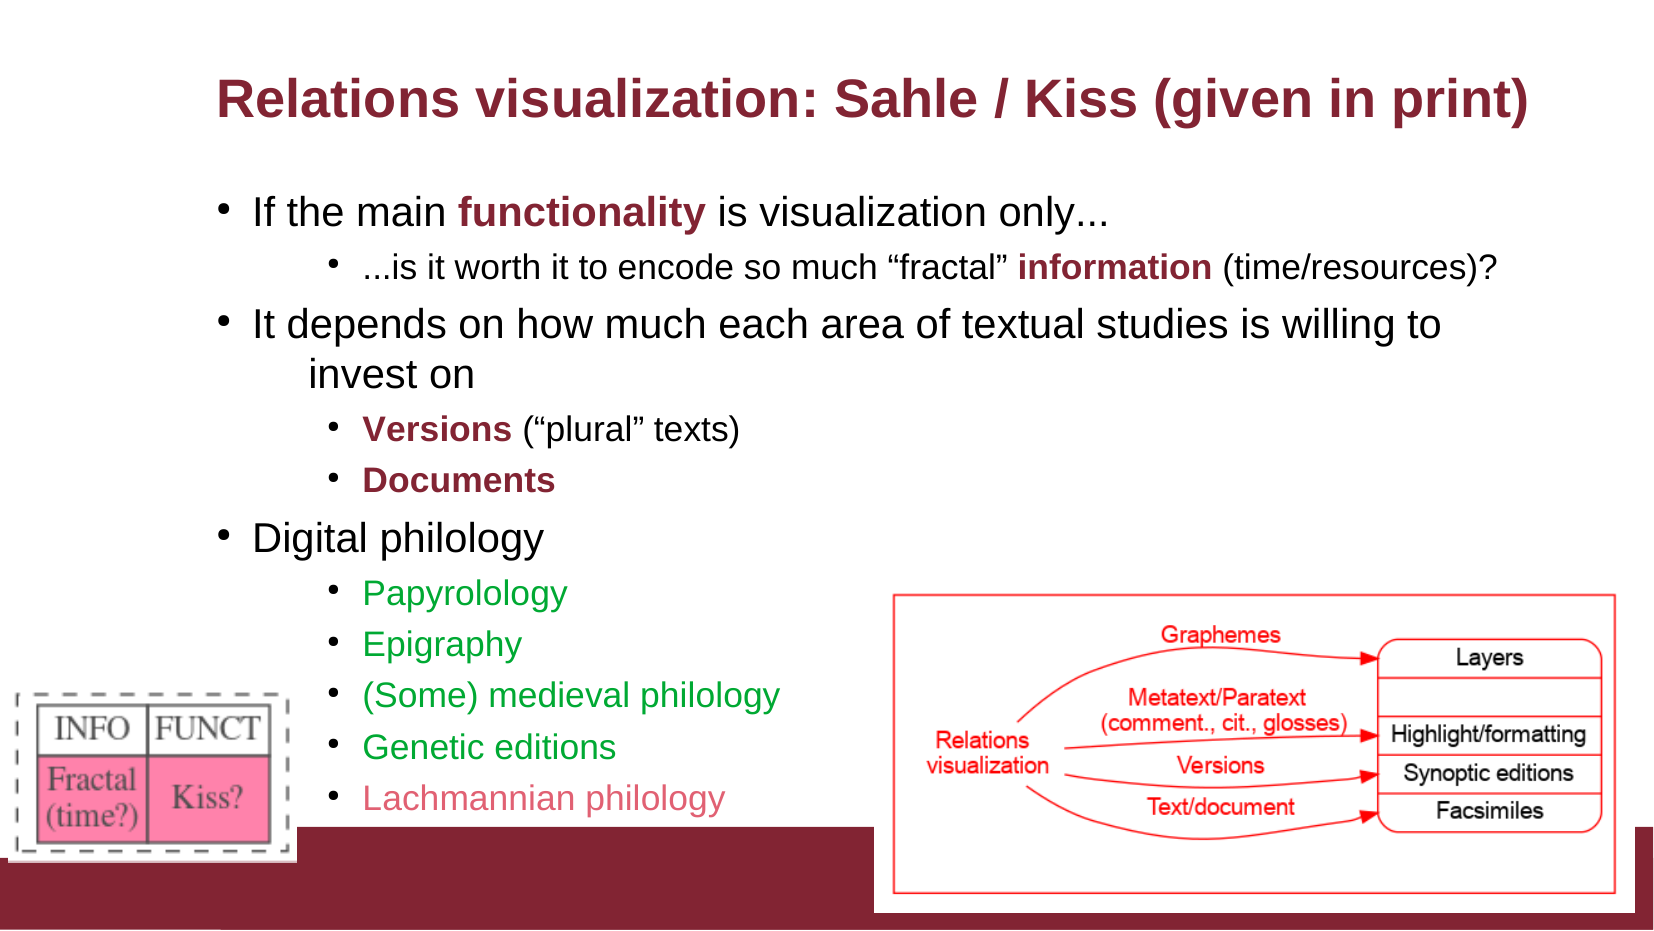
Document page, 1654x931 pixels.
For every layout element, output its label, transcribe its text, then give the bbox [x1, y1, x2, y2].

picture [874, 575, 1635, 913]
picture [8, 684, 297, 863]
title Relations visualization: Sahle / Kiss (given in print) [201, 55, 1569, 142]
list If the main functionality is visualization only... ...is it worth it to encode so much “fractal” information (time/resources)? It depends on how much each area of textual studies is willing to invest on Versions (“plural” texts) Documents Digital philology Papyrolology Epigraphy (Some) medieval philology Genetic editions Lachmannian philology [201, 177, 1569, 886]
